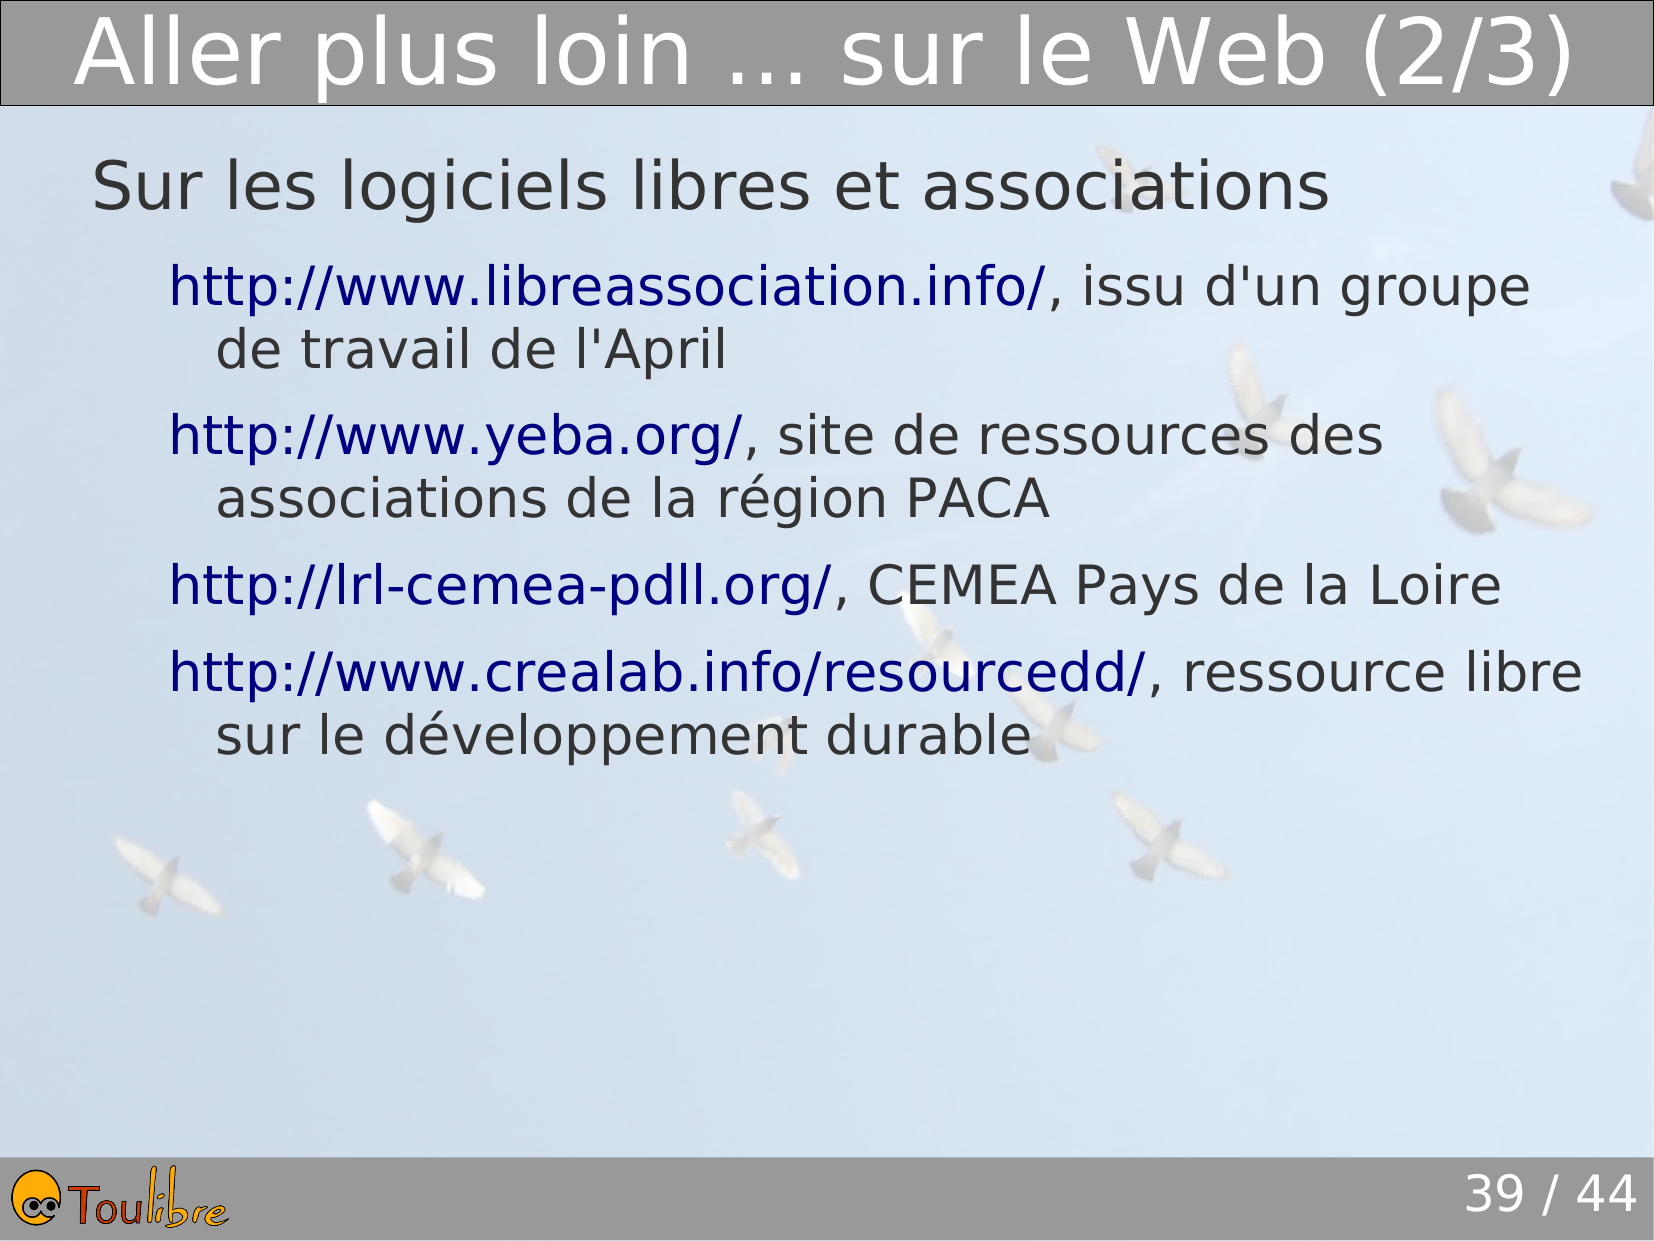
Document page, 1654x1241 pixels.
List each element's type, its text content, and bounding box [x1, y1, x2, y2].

picture [11, 1165, 229, 1228]
list Sur les logiciels libres et associations http://www.libreassociation.info/, issu d'un groupe de travail de l'April http://www.yeba.org/, site de ressources des associations de la région PACA http://lrl-cemea-pdll.org/, CEMEA Pays de la Loire http://www.crealab.info/resourcedd/, ressource libre sur le développement durable [73, 147, 1595, 1094]
title Aller plus loin ... sur le Web (2/3) [0, 0, 1654, 107]
